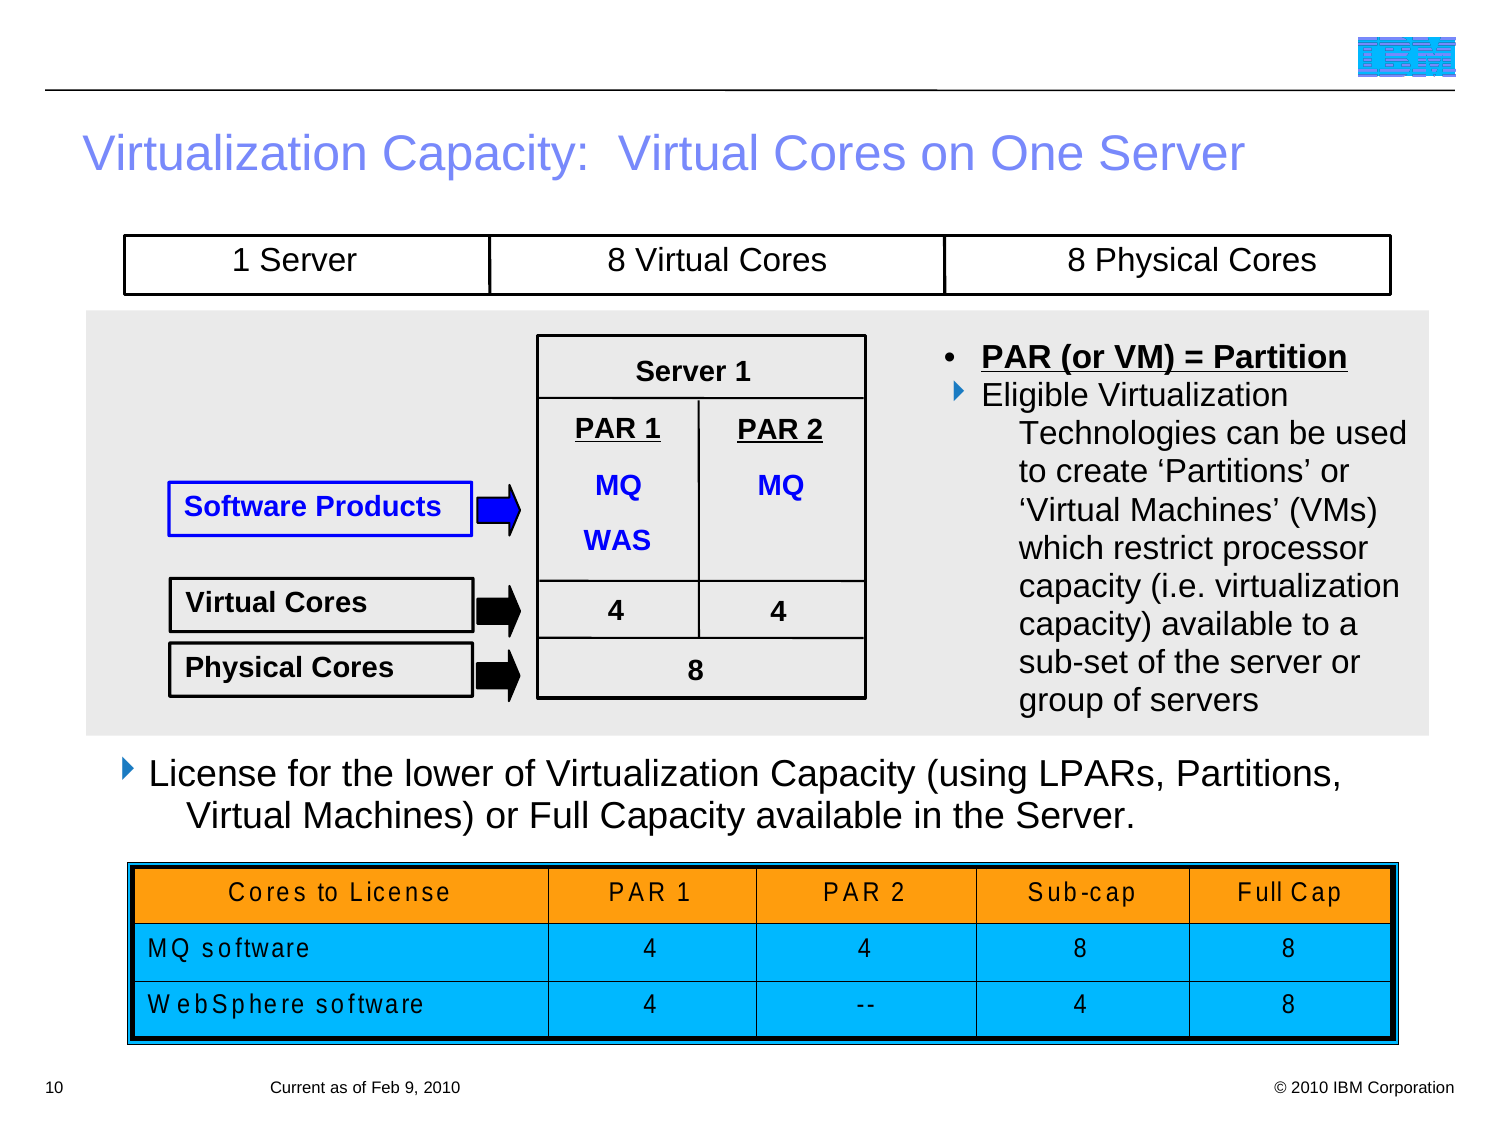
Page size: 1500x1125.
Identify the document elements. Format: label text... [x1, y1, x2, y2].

text_box Software Products [169, 482, 472, 536]
text_box [86, 310, 1429, 736]
title Virtualization Capacity: Virtual Cores on One Server [67, 117, 1370, 189]
text_box Virtual Cores [170, 578, 473, 632]
text_box 4 [592, 588, 640, 635]
text_box PAR (or VM) = Partition Eligible Virtualization Technologies can be used to create ‘Partitions’ or ‘Virtual Machines’ (VMs) which restrict processor capacity (i.e. virtualization capacity) available to a sub-set of the server or group of servers [928, 332, 1427, 727]
text_box PAR 1 [539, 404, 697, 453]
text_box 1 Server 8 Virtual Cores 8 Physical Cores [124, 235, 488, 295]
text_box License for the lower of Virtualization Capacity (using LPARs, Partitions, Virtual Machines) or Full Capacity available in the Server. [96, 744, 1397, 851]
text_box Physical Cores [169, 642, 473, 697]
text_box WAS [564, 516, 671, 567]
text_box 8 [672, 648, 720, 695]
text_box 4 [755, 589, 802, 636]
text_box PAR 2 [700, 405, 863, 454]
text_box 1 Server 8 Virtual Cores 8 Physical Cores [492, 235, 1391, 295]
text_box Server 1 [610, 347, 777, 396]
text_box MQ [565, 460, 672, 512]
chart [127, 862, 1399, 1045]
text_box MQ [728, 461, 835, 513]
